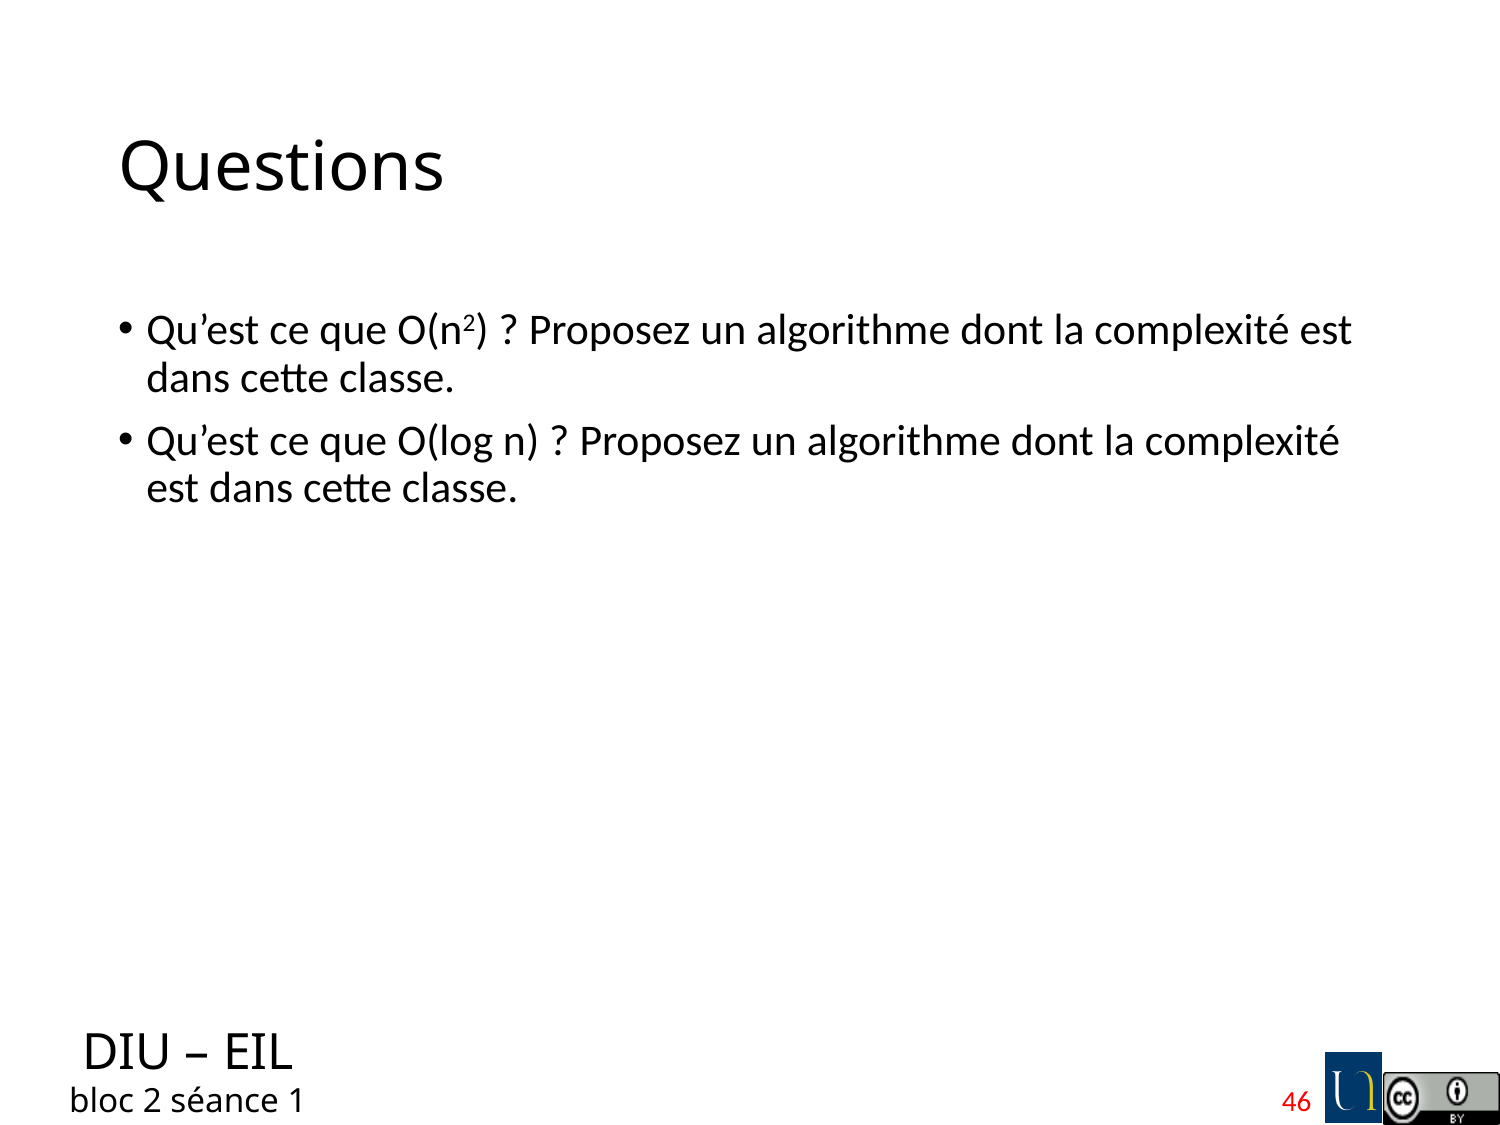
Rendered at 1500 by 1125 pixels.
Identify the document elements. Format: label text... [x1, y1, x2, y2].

picture [1325, 1052, 1382, 1123]
title Questions [103, 59, 1397, 278]
slide_number <numéro> [1240, 1070, 1327, 1125]
list Qu’est ce que O(n2) ? Proposez un algorithme dont la complexité est dans cette classe. Qu’est ce que O(log n) ? Proposez un algorithme dont la complexité est dans cette classe. [103, 299, 1397, 1014]
picture [1383, 1072, 1500, 1125]
